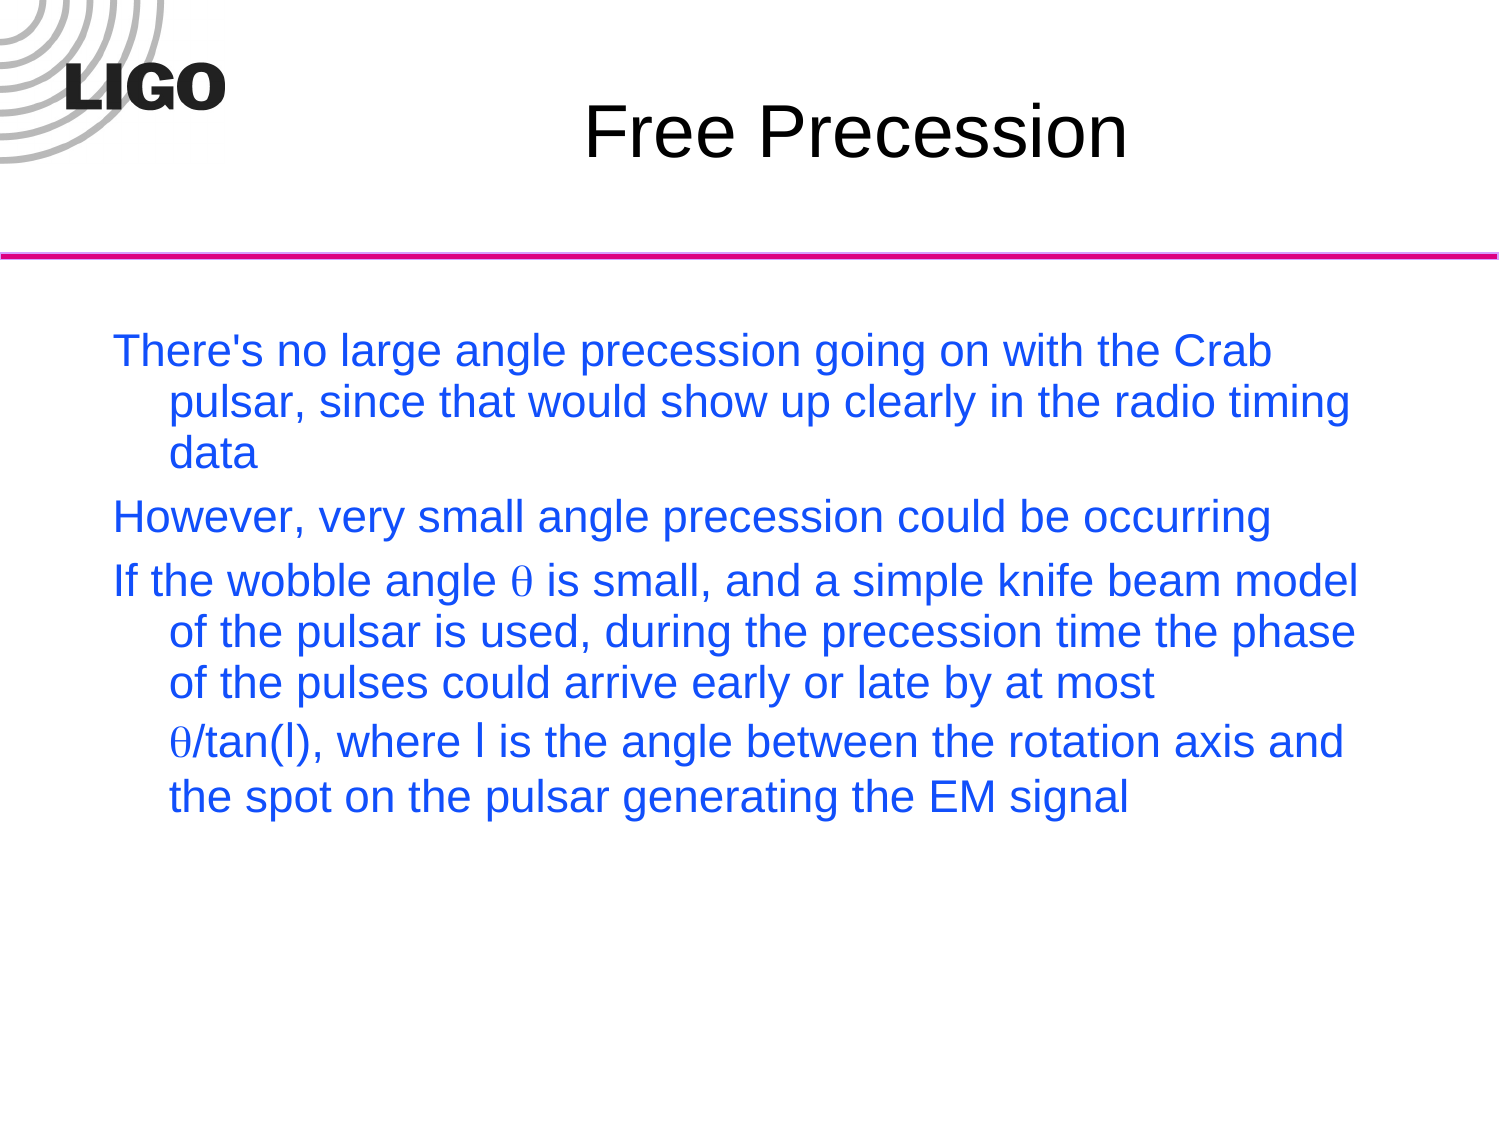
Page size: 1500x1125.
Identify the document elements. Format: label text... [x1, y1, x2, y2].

list There's no large angle precession going on with the Crab pulsar, since that would show up clearly in the radio timing data However, very small angle precession could be occurring If the wobble angle  is small, and a simple knife beam model of the pulsar is used, during the precession time the phase of the pulses could arrive early or late by at most /tan(l), where l is the angle between the rotation axis and the spot on the pulsar generating the EM signal [112, 324, 1388, 1001]
title Free Precession [262, 37, 1450, 225]
